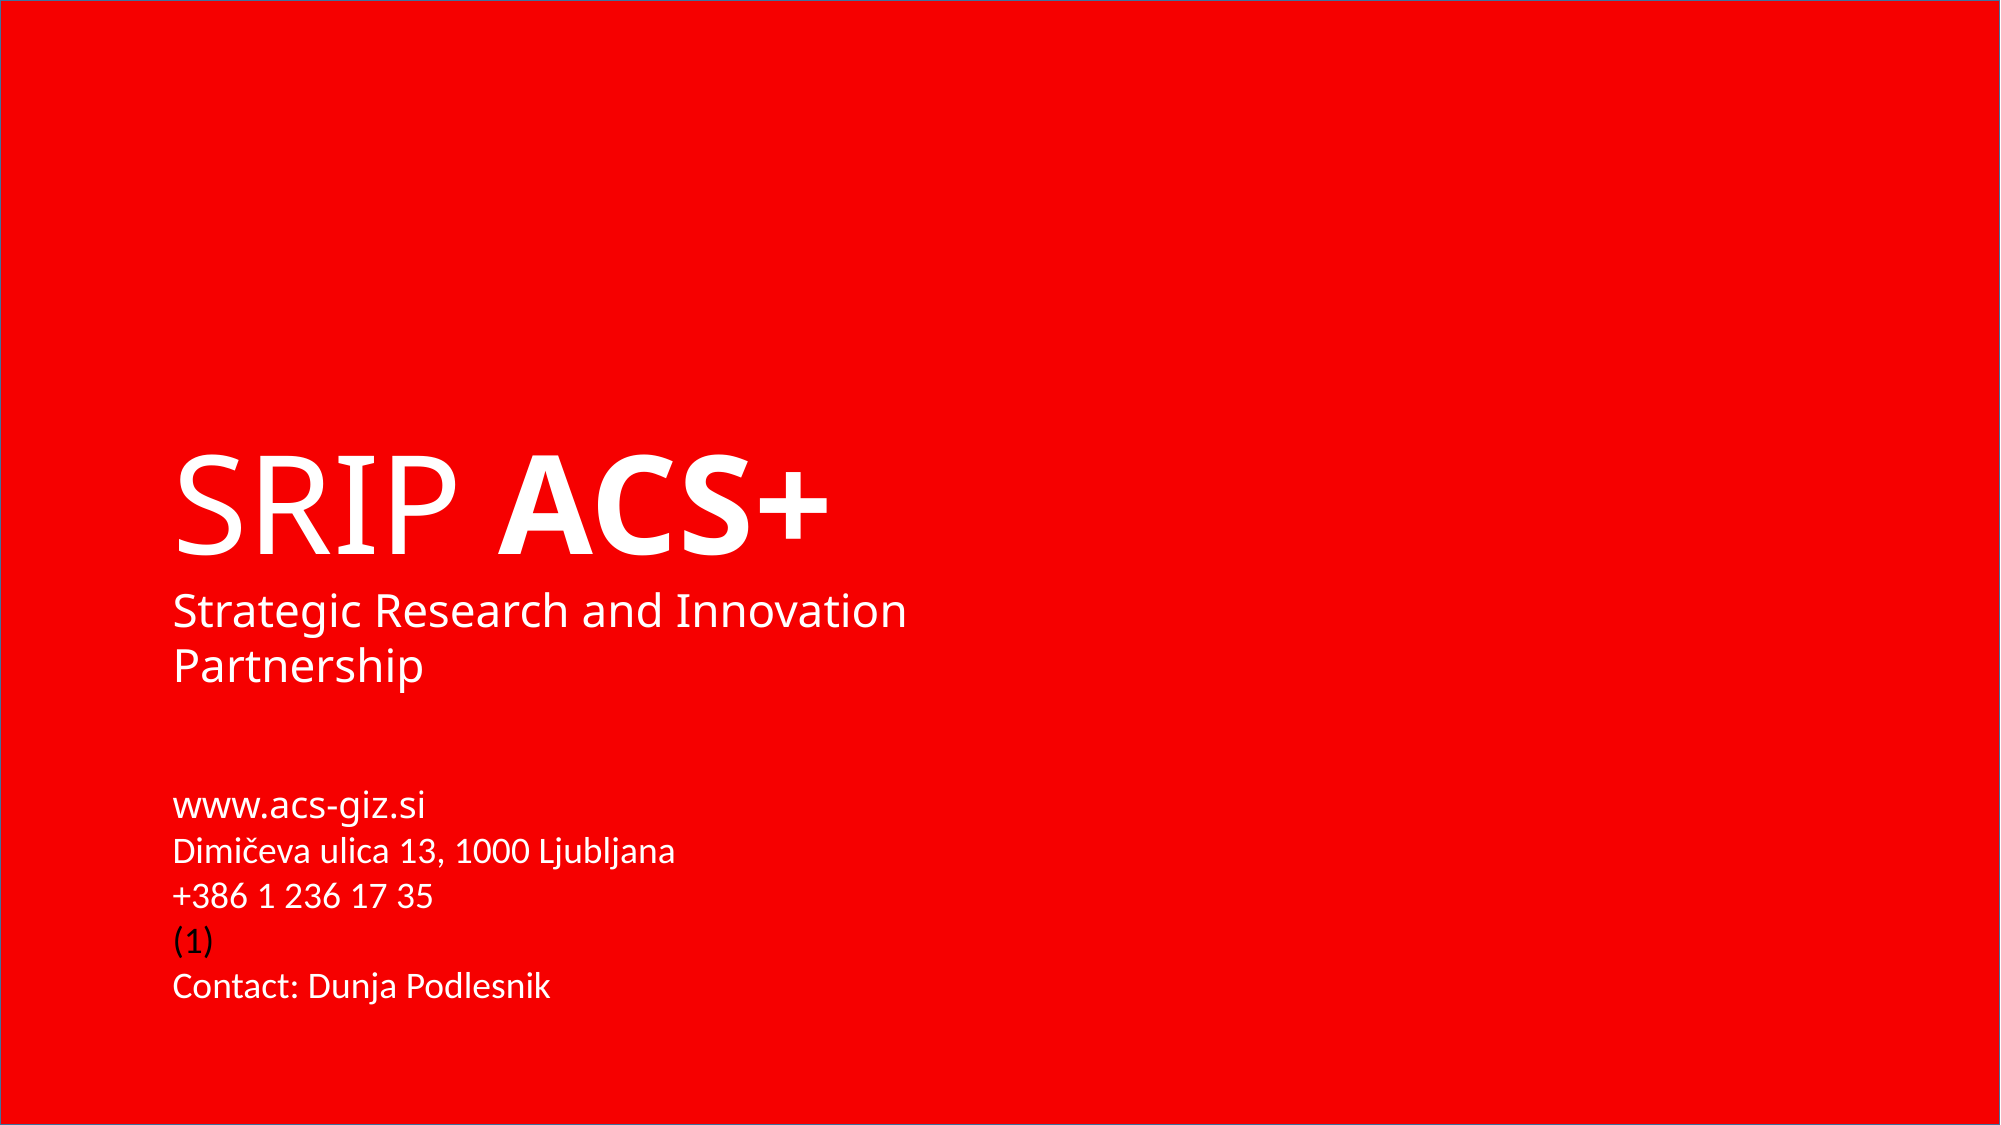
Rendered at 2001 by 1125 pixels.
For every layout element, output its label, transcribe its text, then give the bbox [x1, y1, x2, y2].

text_box [0, 0, 2000, 1125]
text_box SRIP ACS+ Strategic Research and Innovation Partnership www.acs-giz.si Dimičeva ulica 13, 1000 Ljubljana +386 1 236 17 35 Contact: Dunja Podlesnik [158, 409, 1026, 1059]
